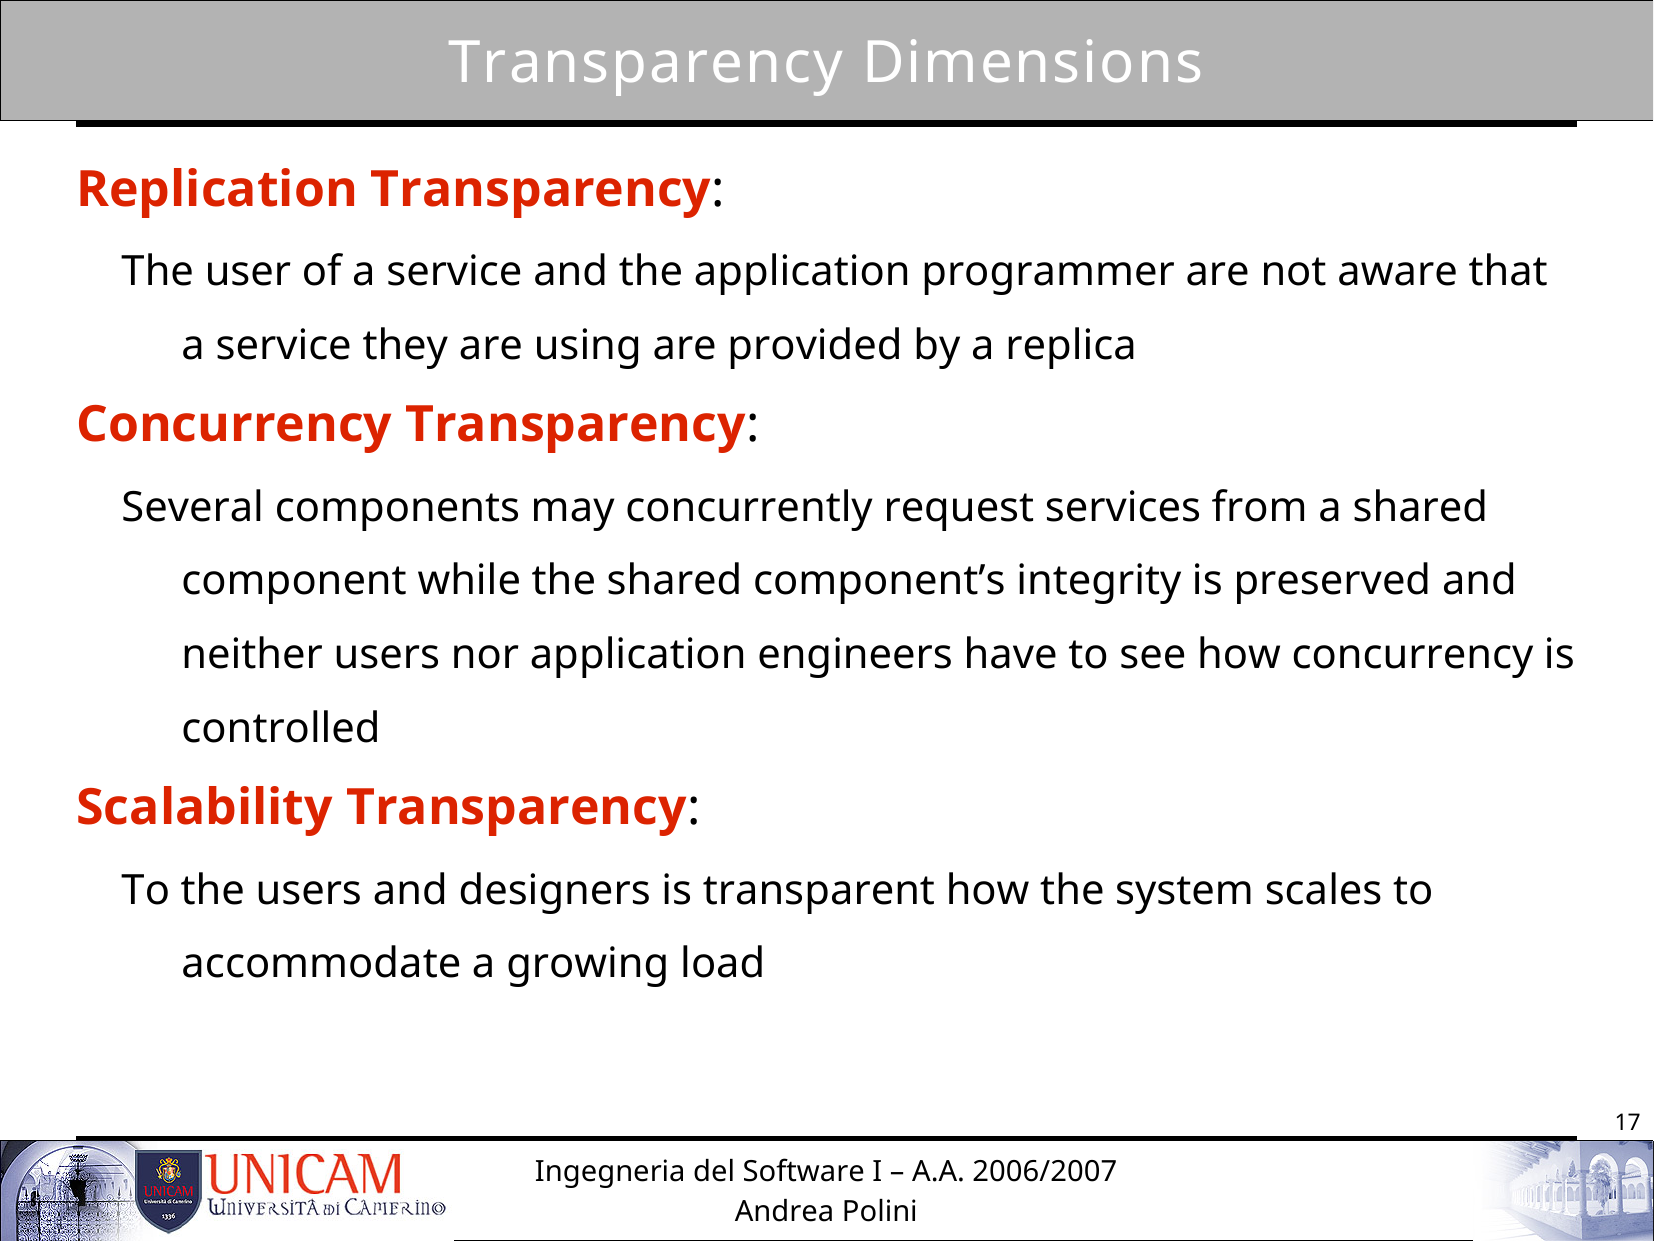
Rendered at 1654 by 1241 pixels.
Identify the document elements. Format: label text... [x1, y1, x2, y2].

title Transparency Dimensions [0, 0, 1653, 121]
picture [0, 1141, 454, 1241]
picture [1473, 1141, 1654, 1241]
list Replication Transparency: The user of a service and the application programmer are not aware that a service they are using are provided by a replica Concurrency Transparency: Several components may concurrently request services from a shared component while the shared component’s integrity is preserved and neither users nor application engineers have to see how concurrency is controlled Scalability Transparency: To the users and designers is transparent how the system scales to accommodate a growing load [76, 152, 1577, 863]
